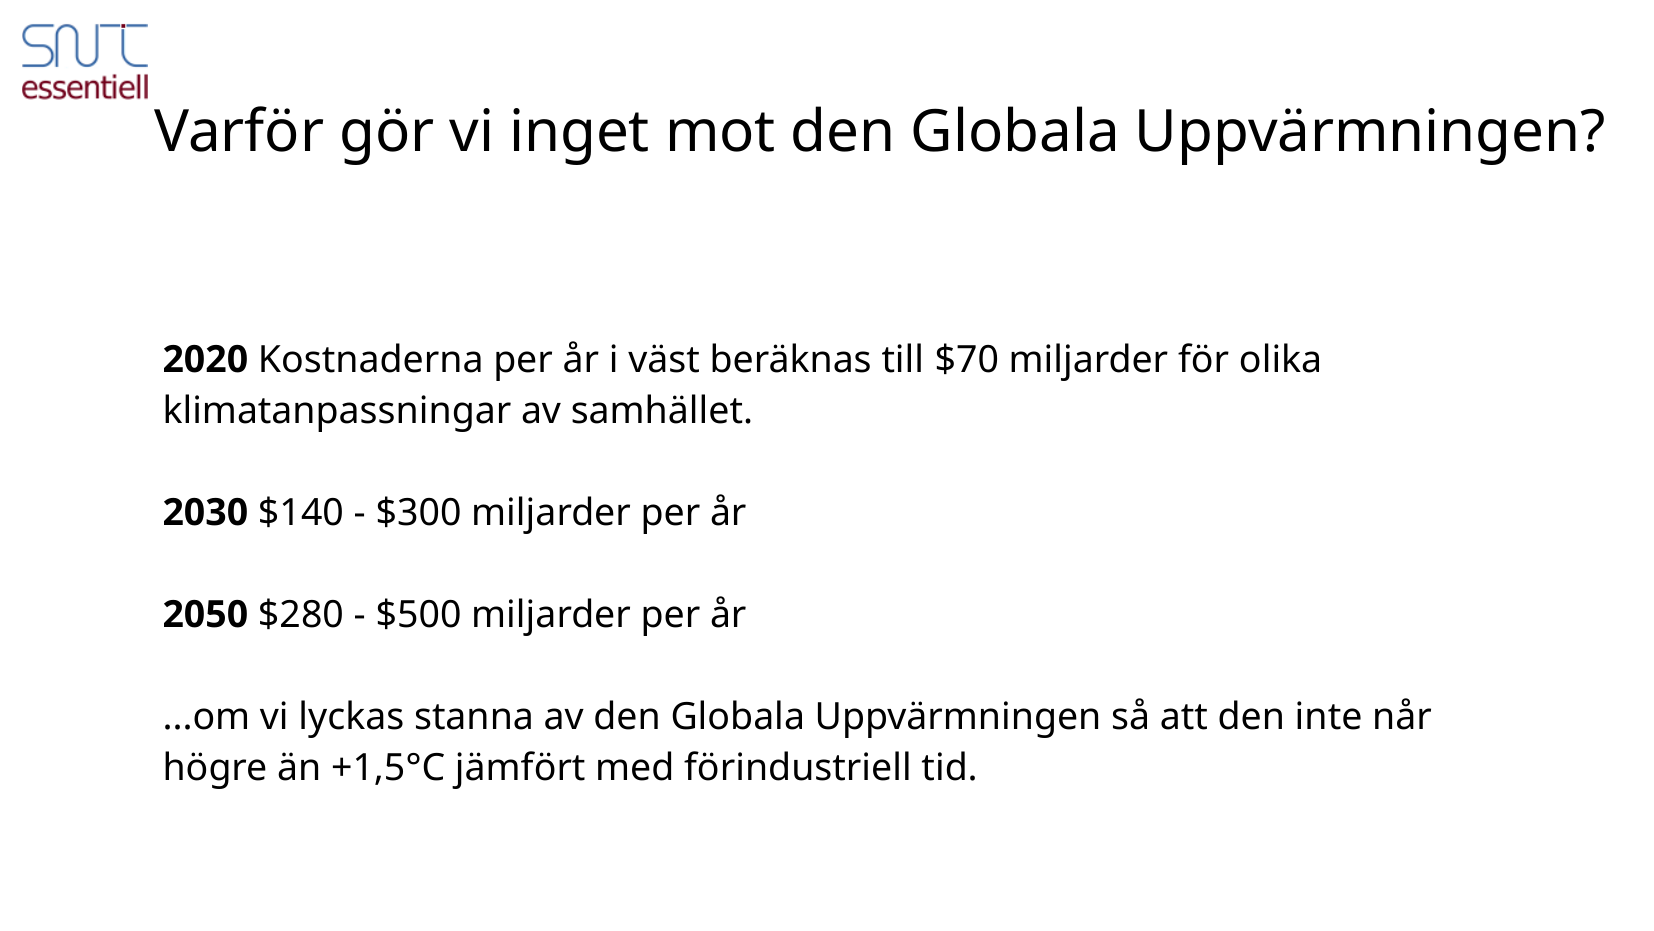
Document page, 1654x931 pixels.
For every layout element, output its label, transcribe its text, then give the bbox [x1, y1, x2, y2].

title Varför gör vi inget mot den Globala Uppvärmningen? [135, 51, 1625, 207]
text_box 2020 Kostnaderna per år i väst beräknas till $70 miljarder för olika klimatanpassningar av samhället. 2030 $140 - $300 miljarder per år 2050 $280 - $500 miljarder per år ...om vi lyckas stanna av den Globala Uppvärmningen så att den inte når högre än +1,5°C jämfört med förindustriell tid. [147, 324, 1477, 788]
picture [22, 0, 148, 125]
